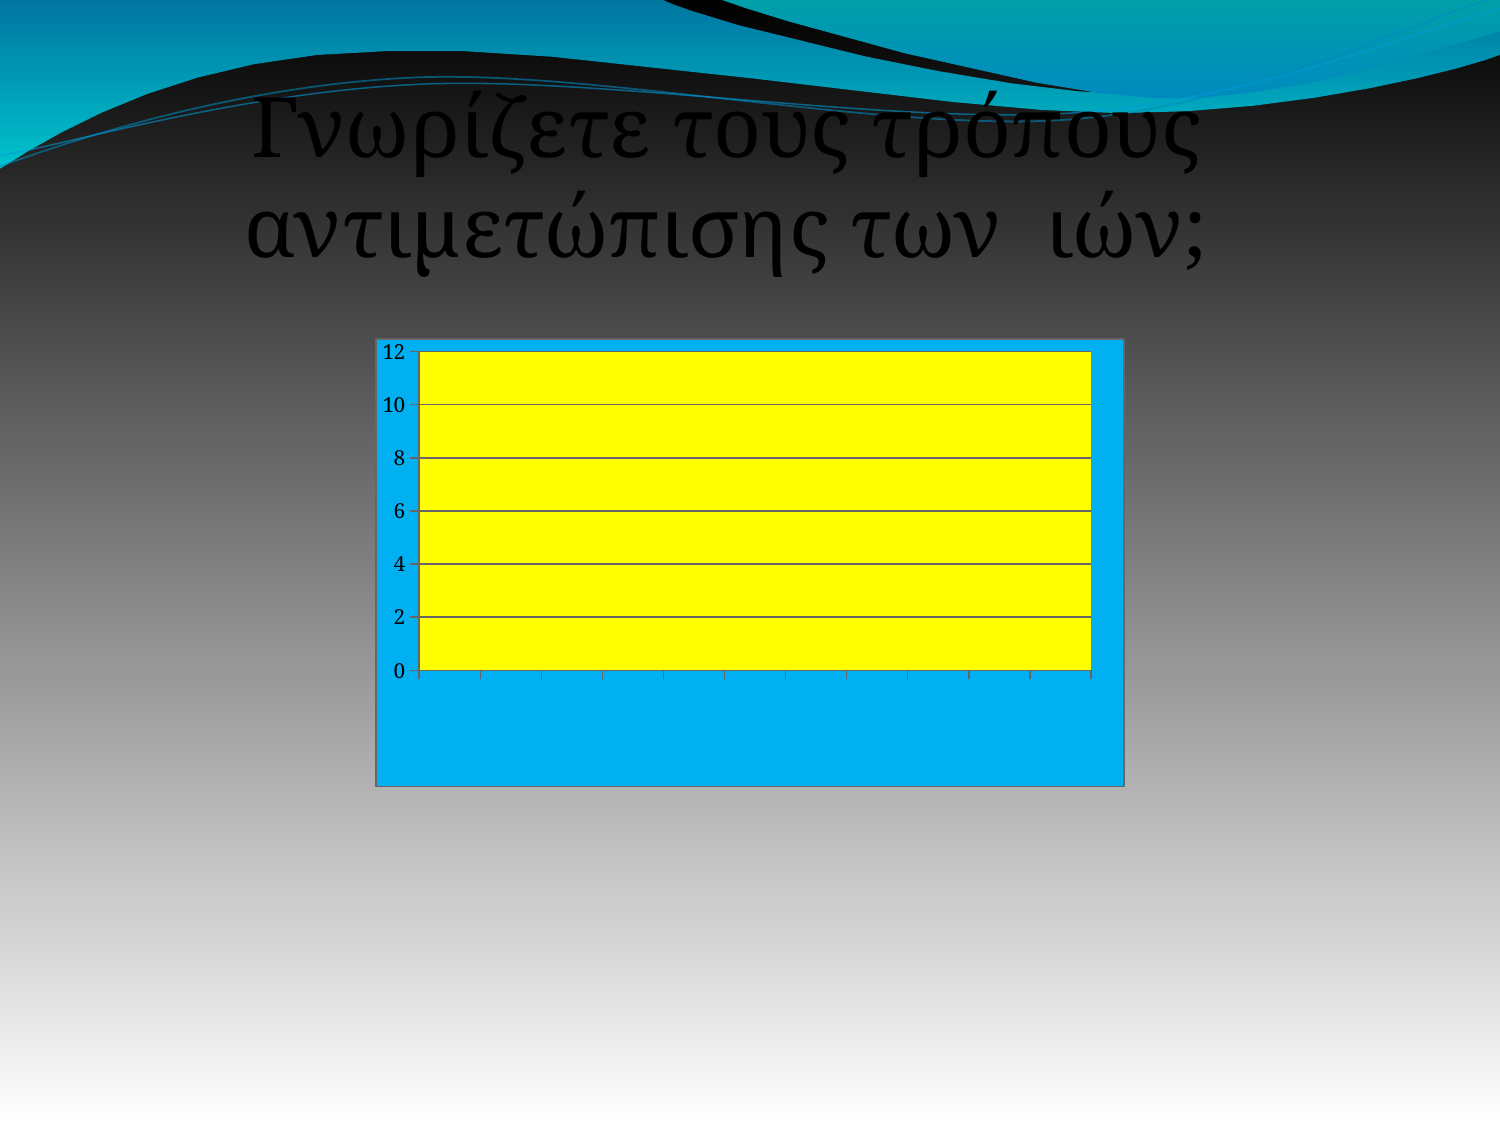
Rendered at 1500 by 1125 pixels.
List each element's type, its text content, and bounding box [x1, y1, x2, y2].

text_box Γνωρίζετε τους τρόπους αντιμετώπισης των ιών; [135, 66, 1317, 282]
chart [375, 337, 1125, 788]
